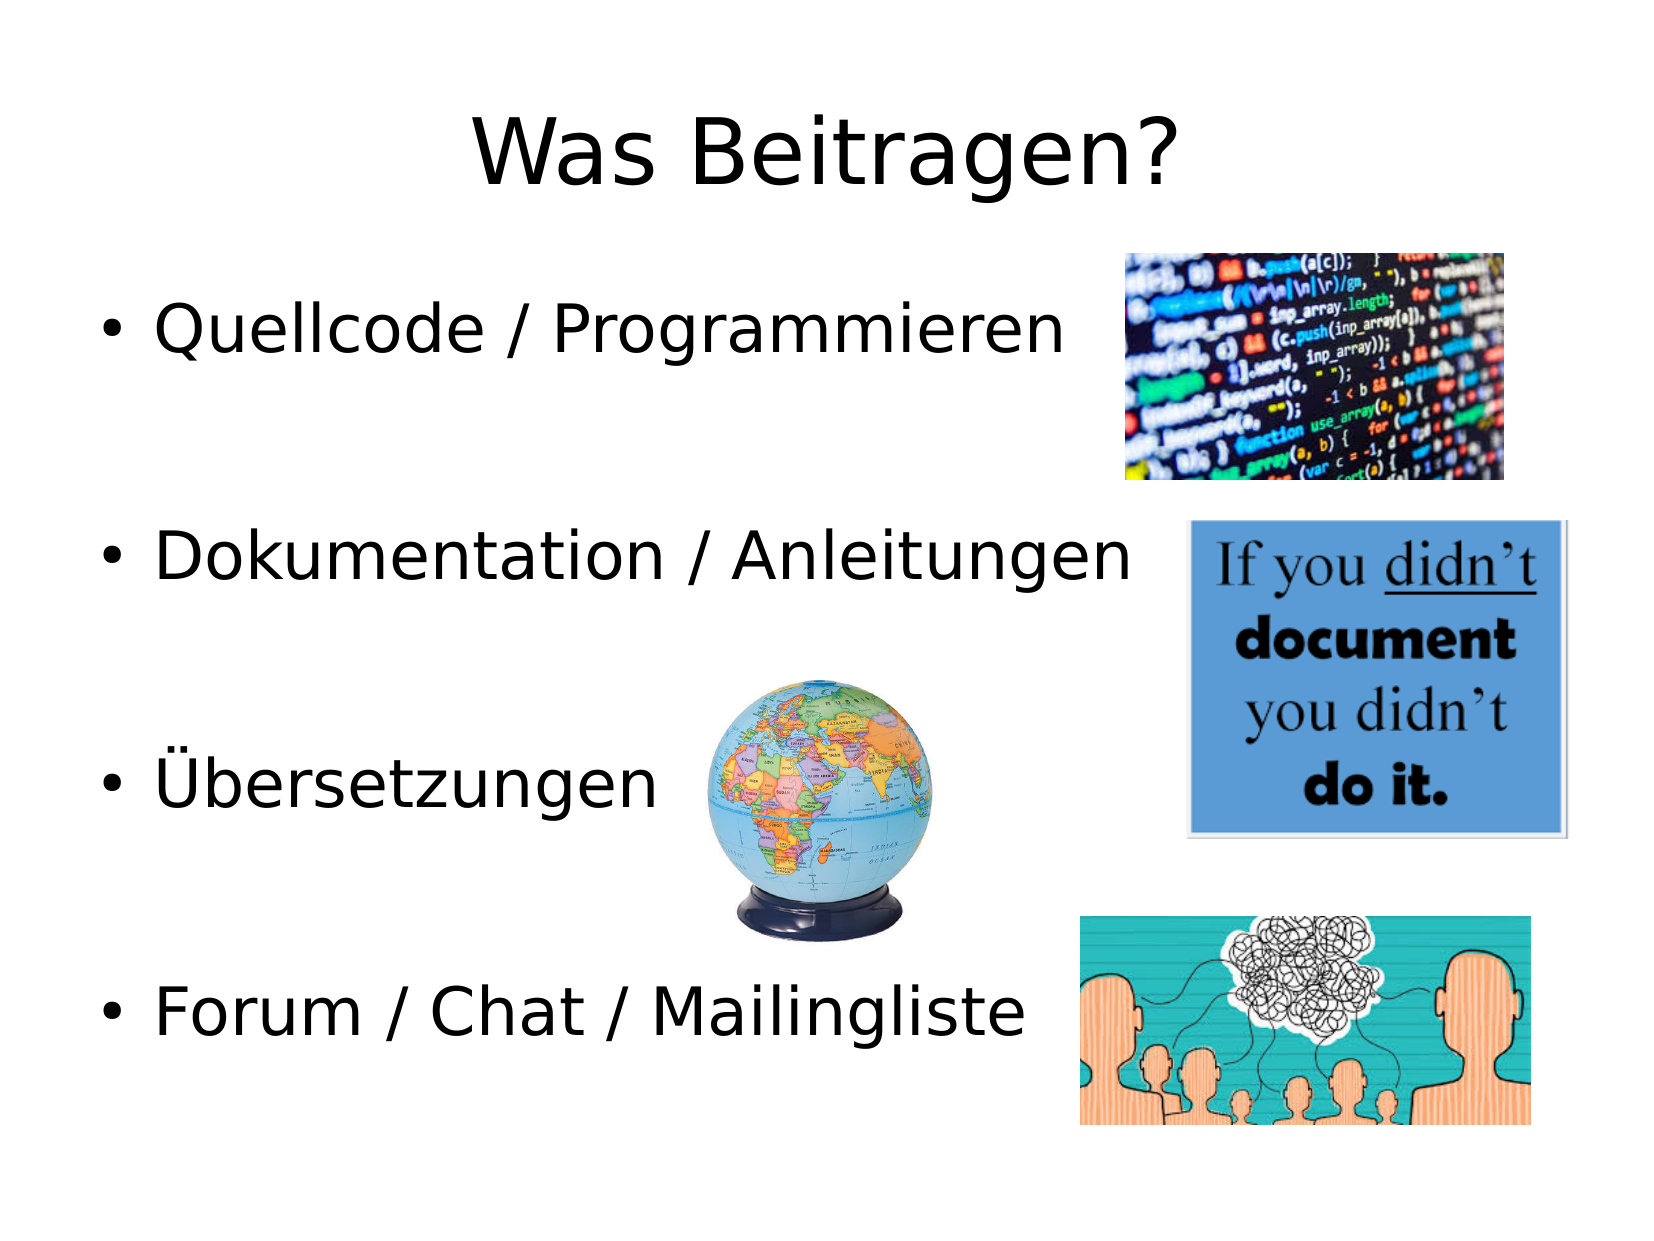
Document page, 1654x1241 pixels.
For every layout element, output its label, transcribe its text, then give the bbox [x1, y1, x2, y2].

picture [1185, 520, 1571, 839]
picture [1125, 253, 1504, 481]
list Quellcode / Programmieren Dokumentation / Anleitungen Übersetzungen Forum / Chat / Mailingliste [82, 290, 1576, 1156]
picture [1080, 916, 1531, 1126]
picture [690, 665, 946, 961]
title Was Beitragen? [82, 49, 1571, 257]
